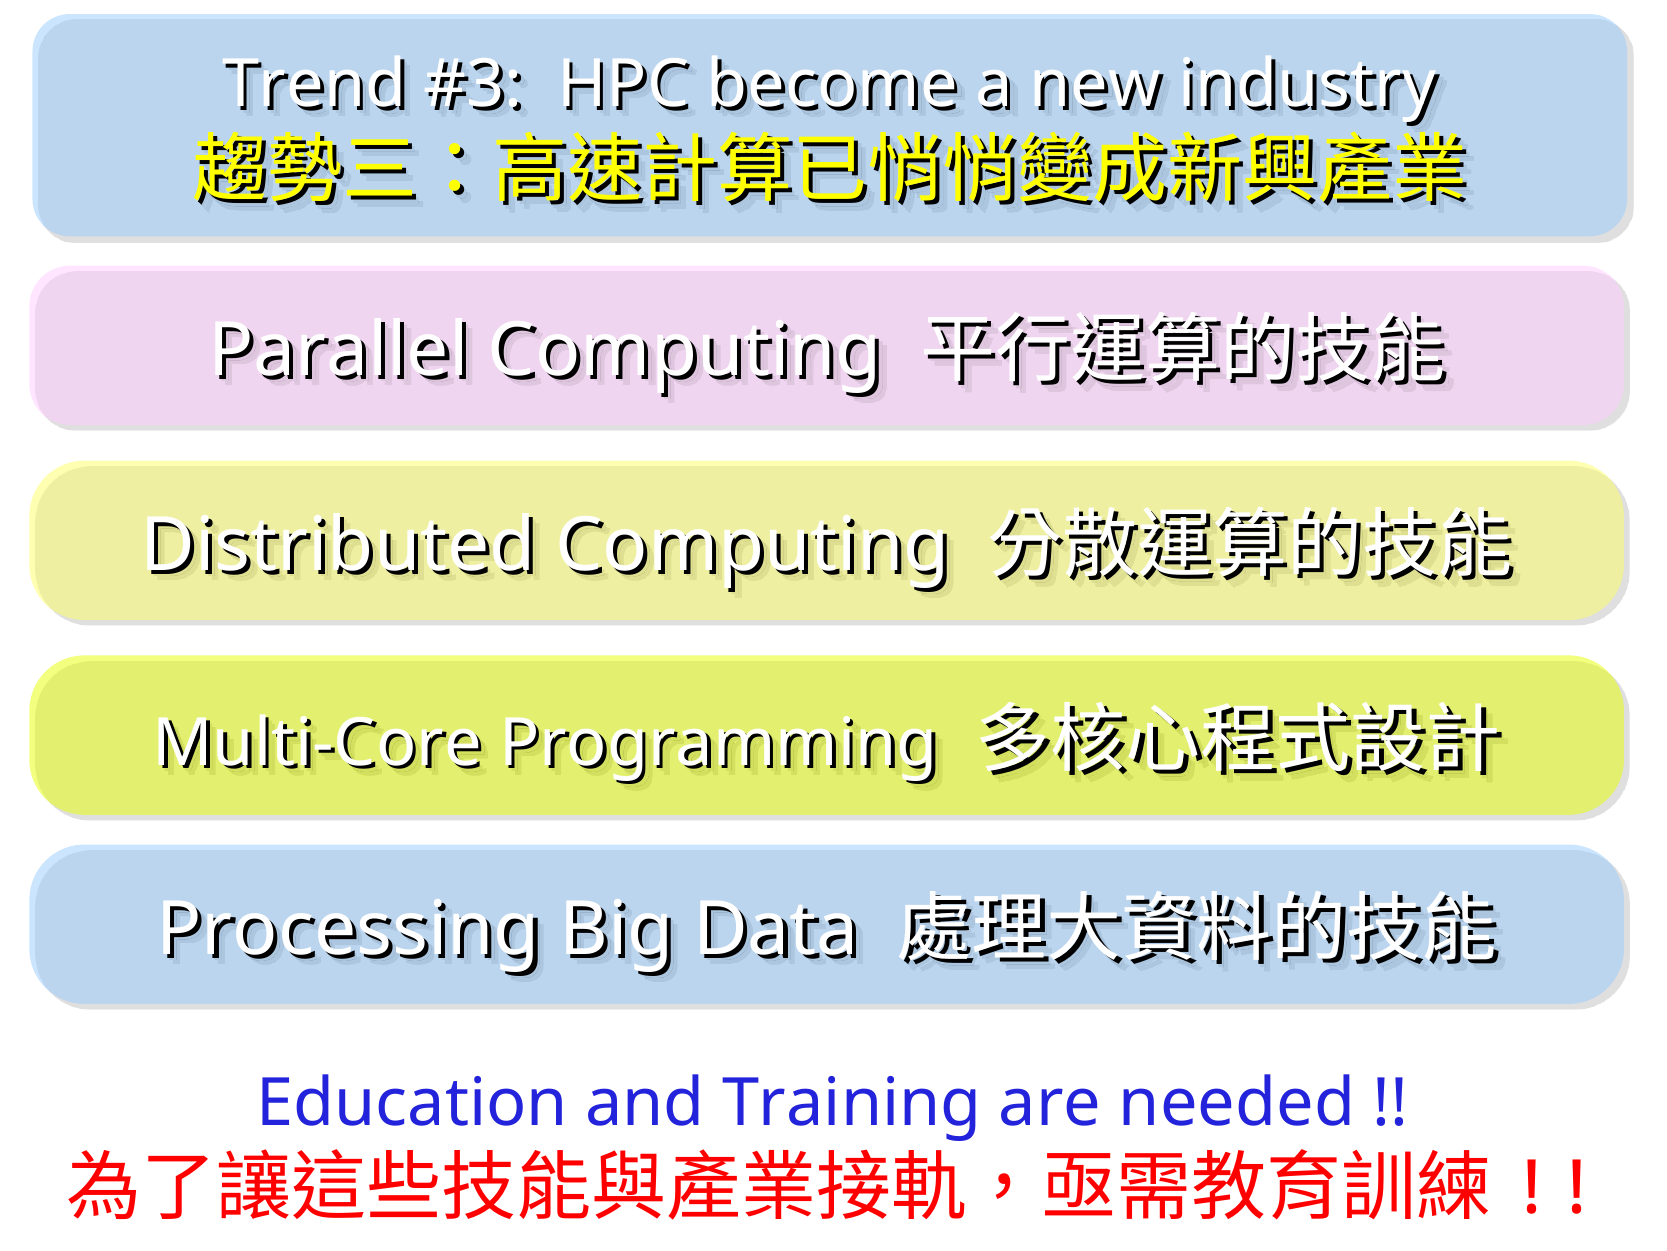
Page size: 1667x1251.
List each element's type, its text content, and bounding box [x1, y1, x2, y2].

text_box Processing Big Data 處理大資料的技能 [29, 844, 1624, 1004]
text_box Parallel Computing 平行運算的技能 [29, 265, 1624, 426]
text_box Education and Training are needed !! 為了讓這些技能與產業接軌，亟需教育訓練!! [0, 1051, 1667, 1237]
text_box Trend #3: HPC become a new industry 趨勢三：高速計算已悄悄變成新興產業 [32, 14, 1628, 237]
text_box Distributed Computing 分散運算的技能 [29, 460, 1624, 621]
text_box Multi-Core Programming 多核心程式設計 [29, 655, 1624, 815]
